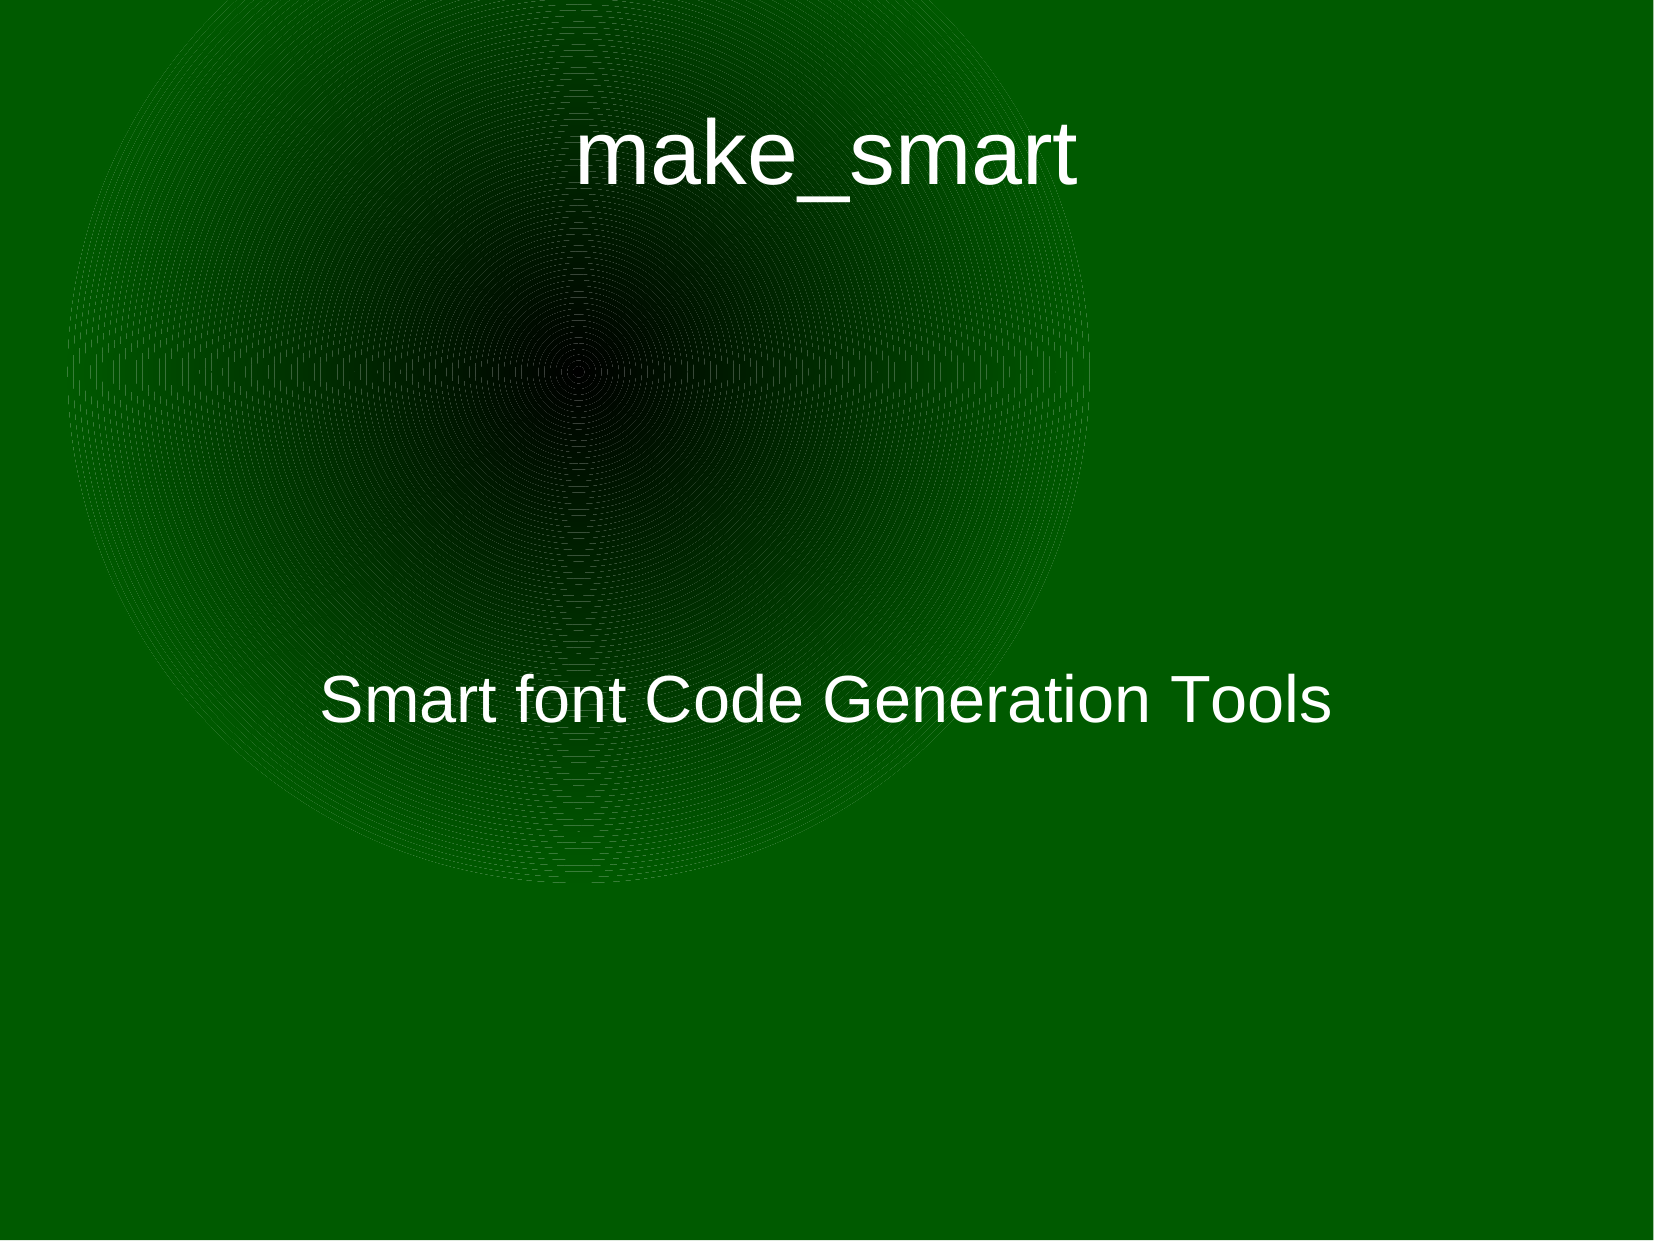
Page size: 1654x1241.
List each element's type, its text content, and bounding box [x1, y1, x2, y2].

subtitle Smart font Code Generation Tools [82, 297, 1571, 1102]
title make_smart [82, 56, 1571, 250]
